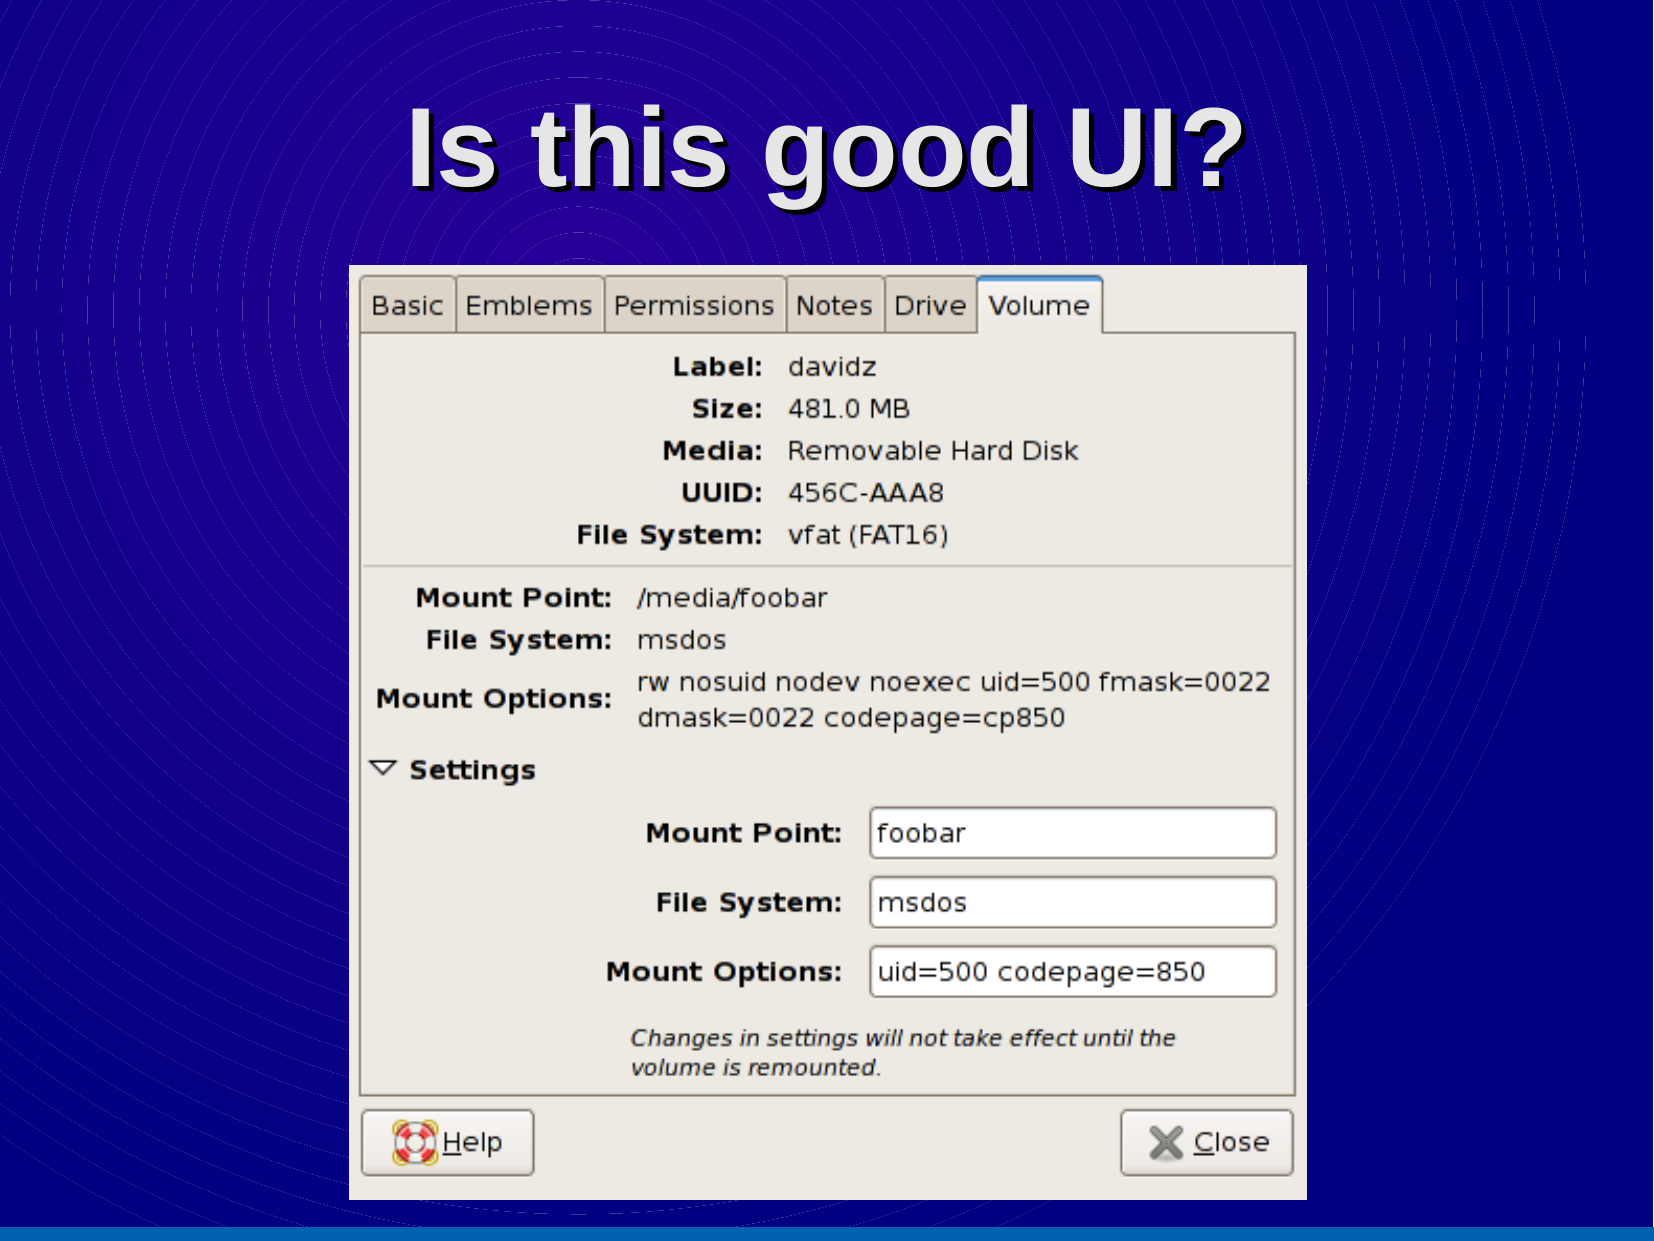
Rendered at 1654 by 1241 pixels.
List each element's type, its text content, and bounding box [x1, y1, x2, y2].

picture [349, 265, 1307, 1201]
title Is this good UI? [121, 43, 1533, 252]
